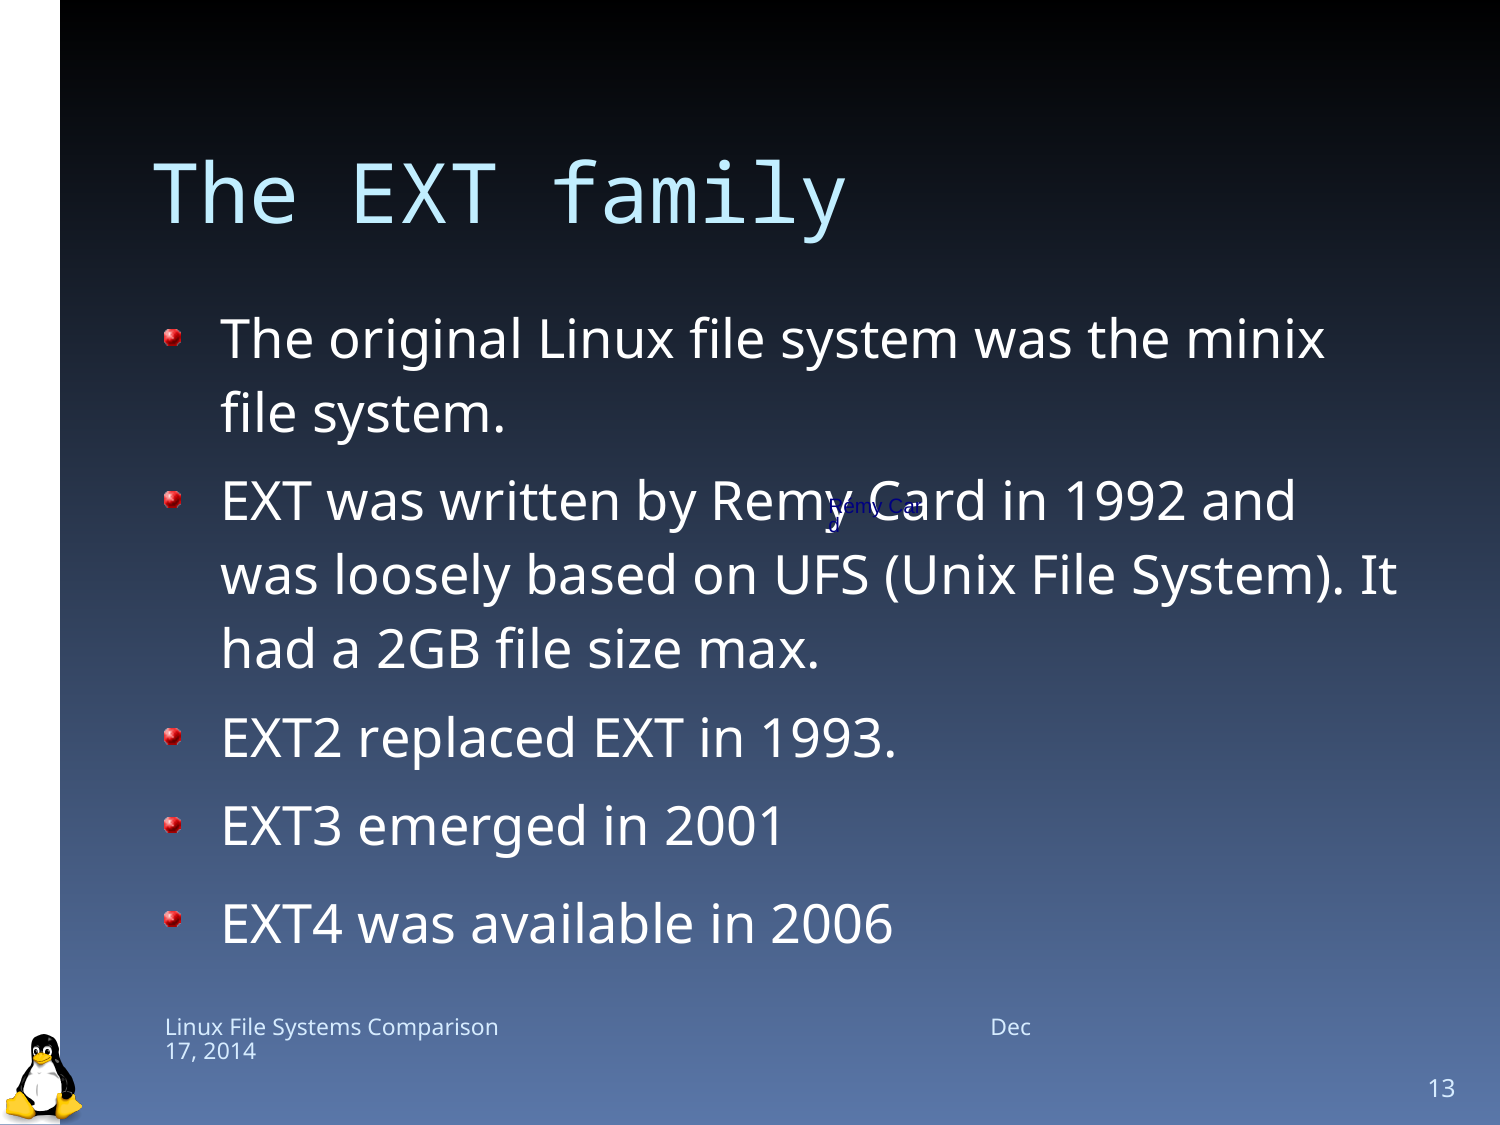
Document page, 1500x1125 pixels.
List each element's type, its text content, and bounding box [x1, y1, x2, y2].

list The original Linux file system was the minix file system. EXT was written by Remy Card in 1992 and was loosely based on UFS (Unix File System). It had a 2GB file size max. EXT2 replaced EXT in 1993. EXT3 emerged in 2001 EXT4 was available in 2006 [149, 292, 1425, 961]
picture [0, 1034, 82, 1125]
text_box Rémy Card [813, 487, 948, 528]
title The EXT family [149, 84, 1425, 292]
